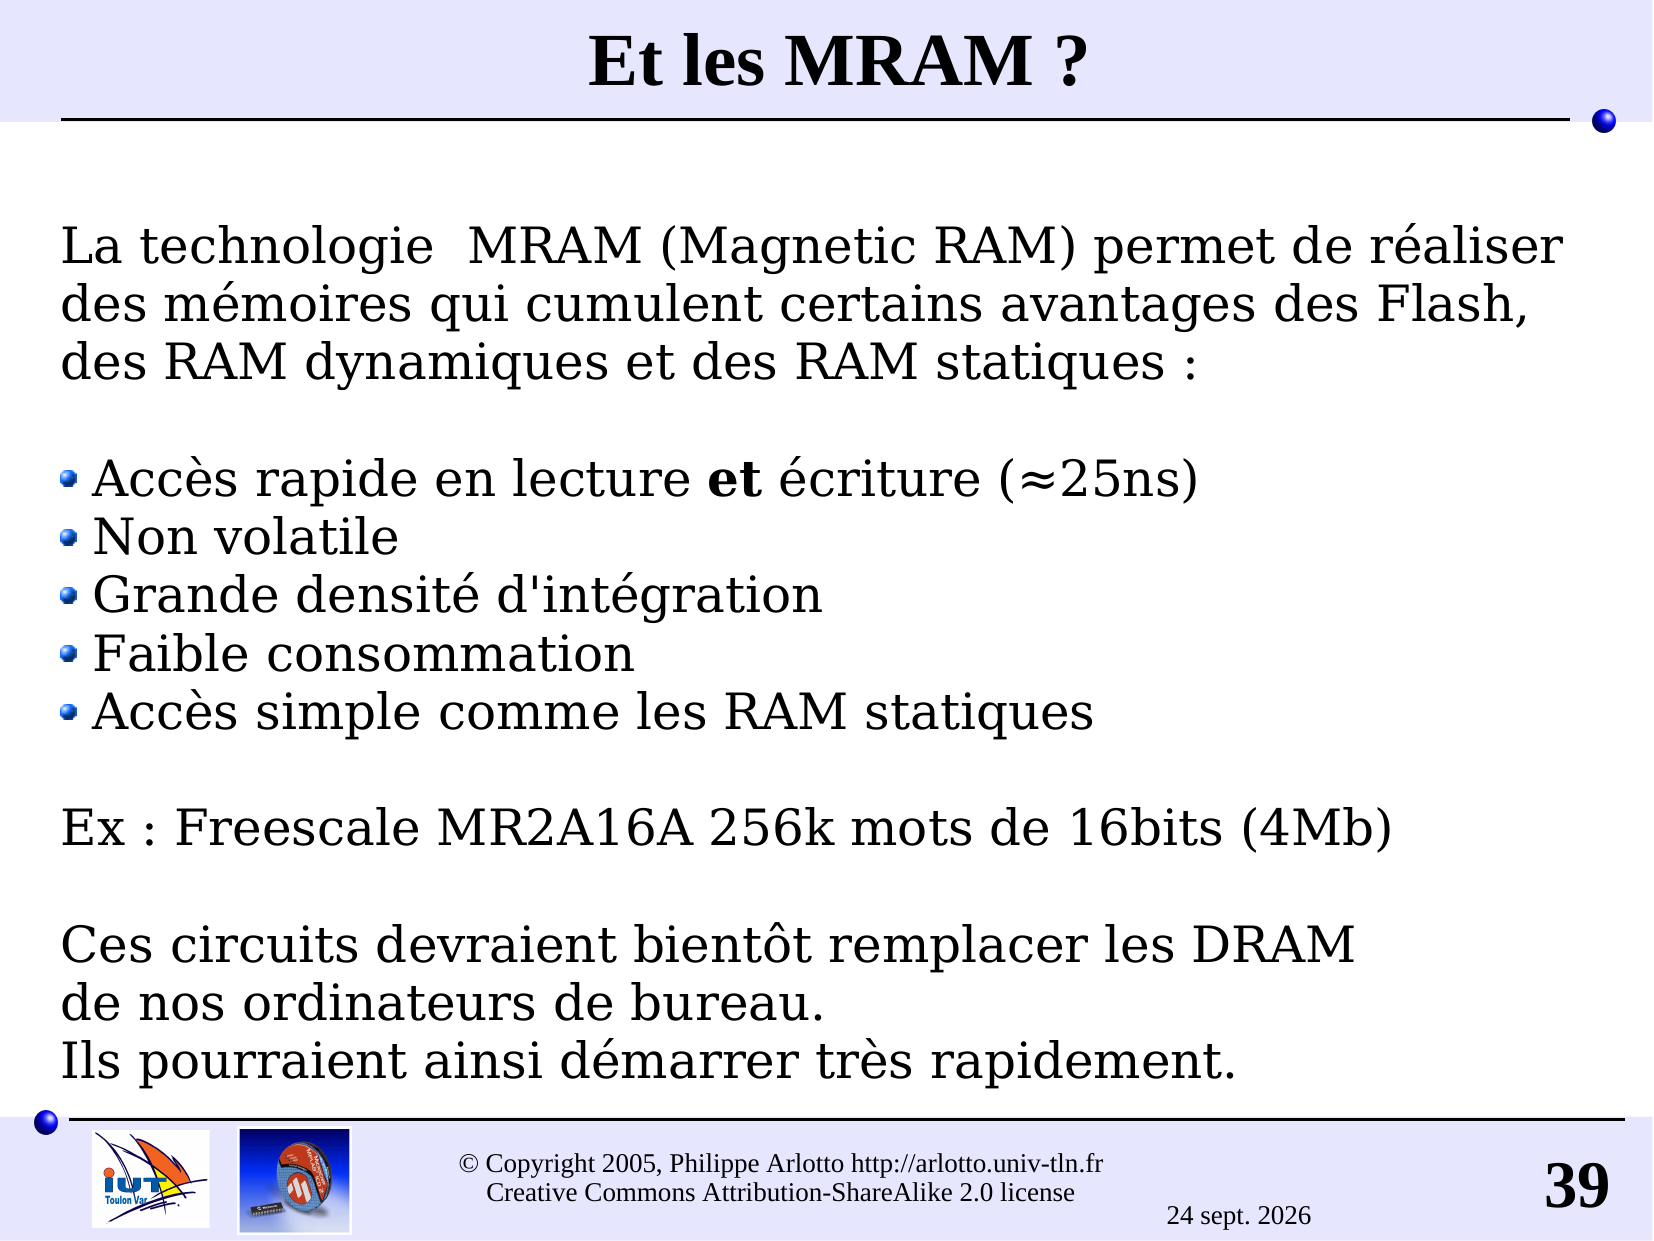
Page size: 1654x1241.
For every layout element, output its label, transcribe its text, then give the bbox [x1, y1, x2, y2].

title Et les MRAM ? [95, 11, 1585, 110]
text_box La technologie MRAM (Magnetic RAM) permet de réaliser des mémoires qui cumulent certains avantages des Flash, des RAM dynamiques et des RAM statiques : Accès rapide en lecture et écriture (≈25ns) Non volatile Grande densité d'intégration Faible consommation Accès simple comme les RAM statiques Ex : Freescale MR2A16A 256k mots de 16bits (4Mb) Ces circuits devraient bientôt remplacer les DRAM de nos ordinateurs de bureau. Ils pourraient ainsi démarrer très rapidement. [60, 216, 1565, 1091]
picture [237, 1126, 352, 1235]
